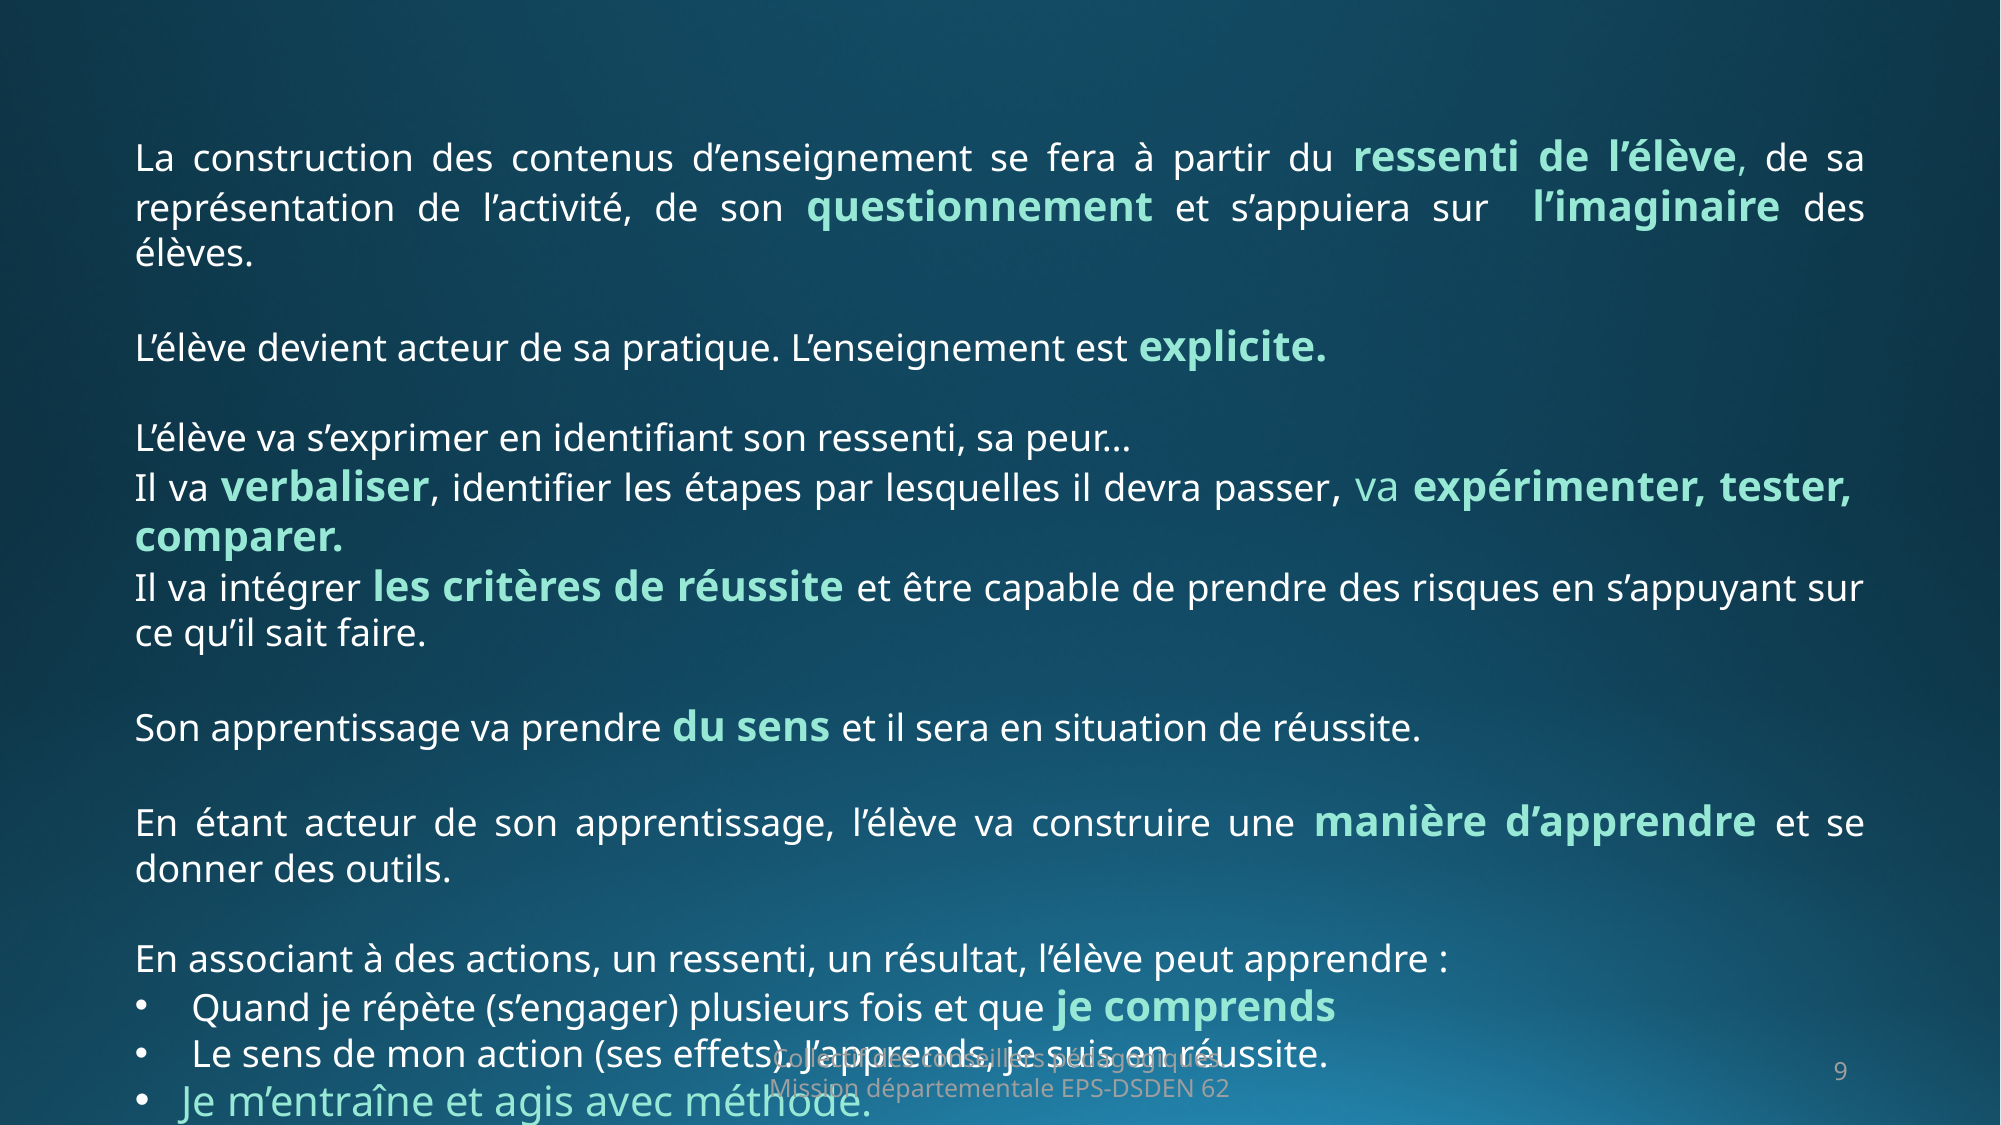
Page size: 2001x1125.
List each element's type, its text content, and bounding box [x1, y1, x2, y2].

picture [524, 1096, 536, 1113]
text_box Collectif des conseillers pédagogiques. Mission départementale EPS-DSDEN 62 [662, 1042, 1338, 1103]
picture [0, 0, 2001, 1125]
text_box La construction des contenus d’enseignement se fera à partir du ressenti de l’élève, de sa représentation de l’activité, de son questionnement et s’appuiera sur l’imaginaire des élèves. L’élève devient acteur de sa pratique. L’enseignement est explicite. L’élève va s’exprimer en identifiant son ressenti, sa peur… Il va verbaliser, identifier les étapes par lesquelles il devra passer, va expérimenter, tester, comparer. Il va intégrer les critères de réussite et être capable de prendre des risques en s’appuyant sur ce qu’il sait faire. Son apprentissage va prendre du sens et il sera en situation de réussite. En étant acteur de son apprentissage, l’élève va construire une manière d’apprendre et se donner des outils. En associant à des actions, un ressenti, un résultat, l’élève peut apprendre : Quand je répète (s’engager) plusieurs fois et que je comprends Le sens de mon action (ses effets). J’apprends, je suis en réussite. Je m’entraîne et agis avec méthode. [119, 121, 1881, 992]
text_box <numéro> [1412, 1042, 1863, 1103]
